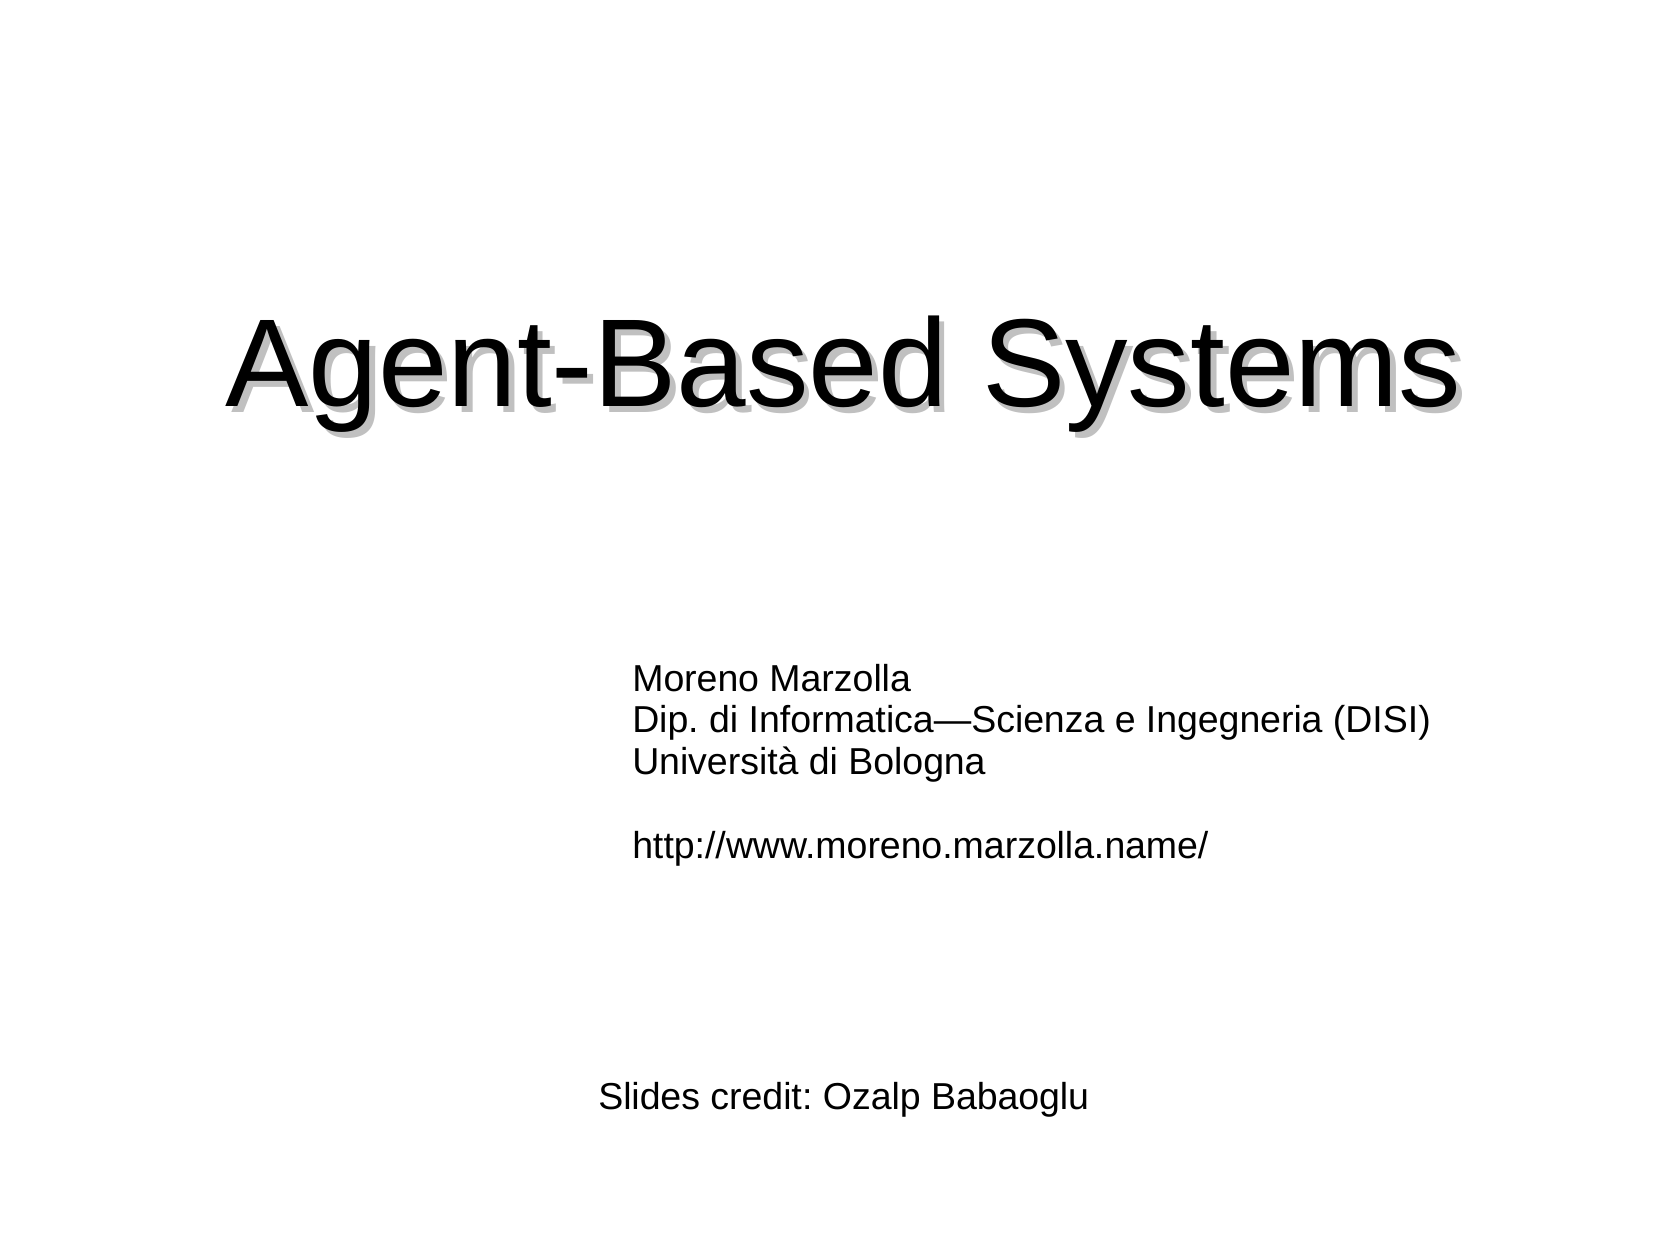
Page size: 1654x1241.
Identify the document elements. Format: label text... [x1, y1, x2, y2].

text_box Moreno Marzolla Dip. di Informatica—Scienza e Ingegneria (DISI) Università di Bologna http://www.moreno.marzolla.name/ [617, 649, 1447, 1003]
text_box Agent-Based Systems [75, 147, 1613, 441]
text_box Slides credit: Ozalp Babaoglu [562, 1068, 1126, 1126]
